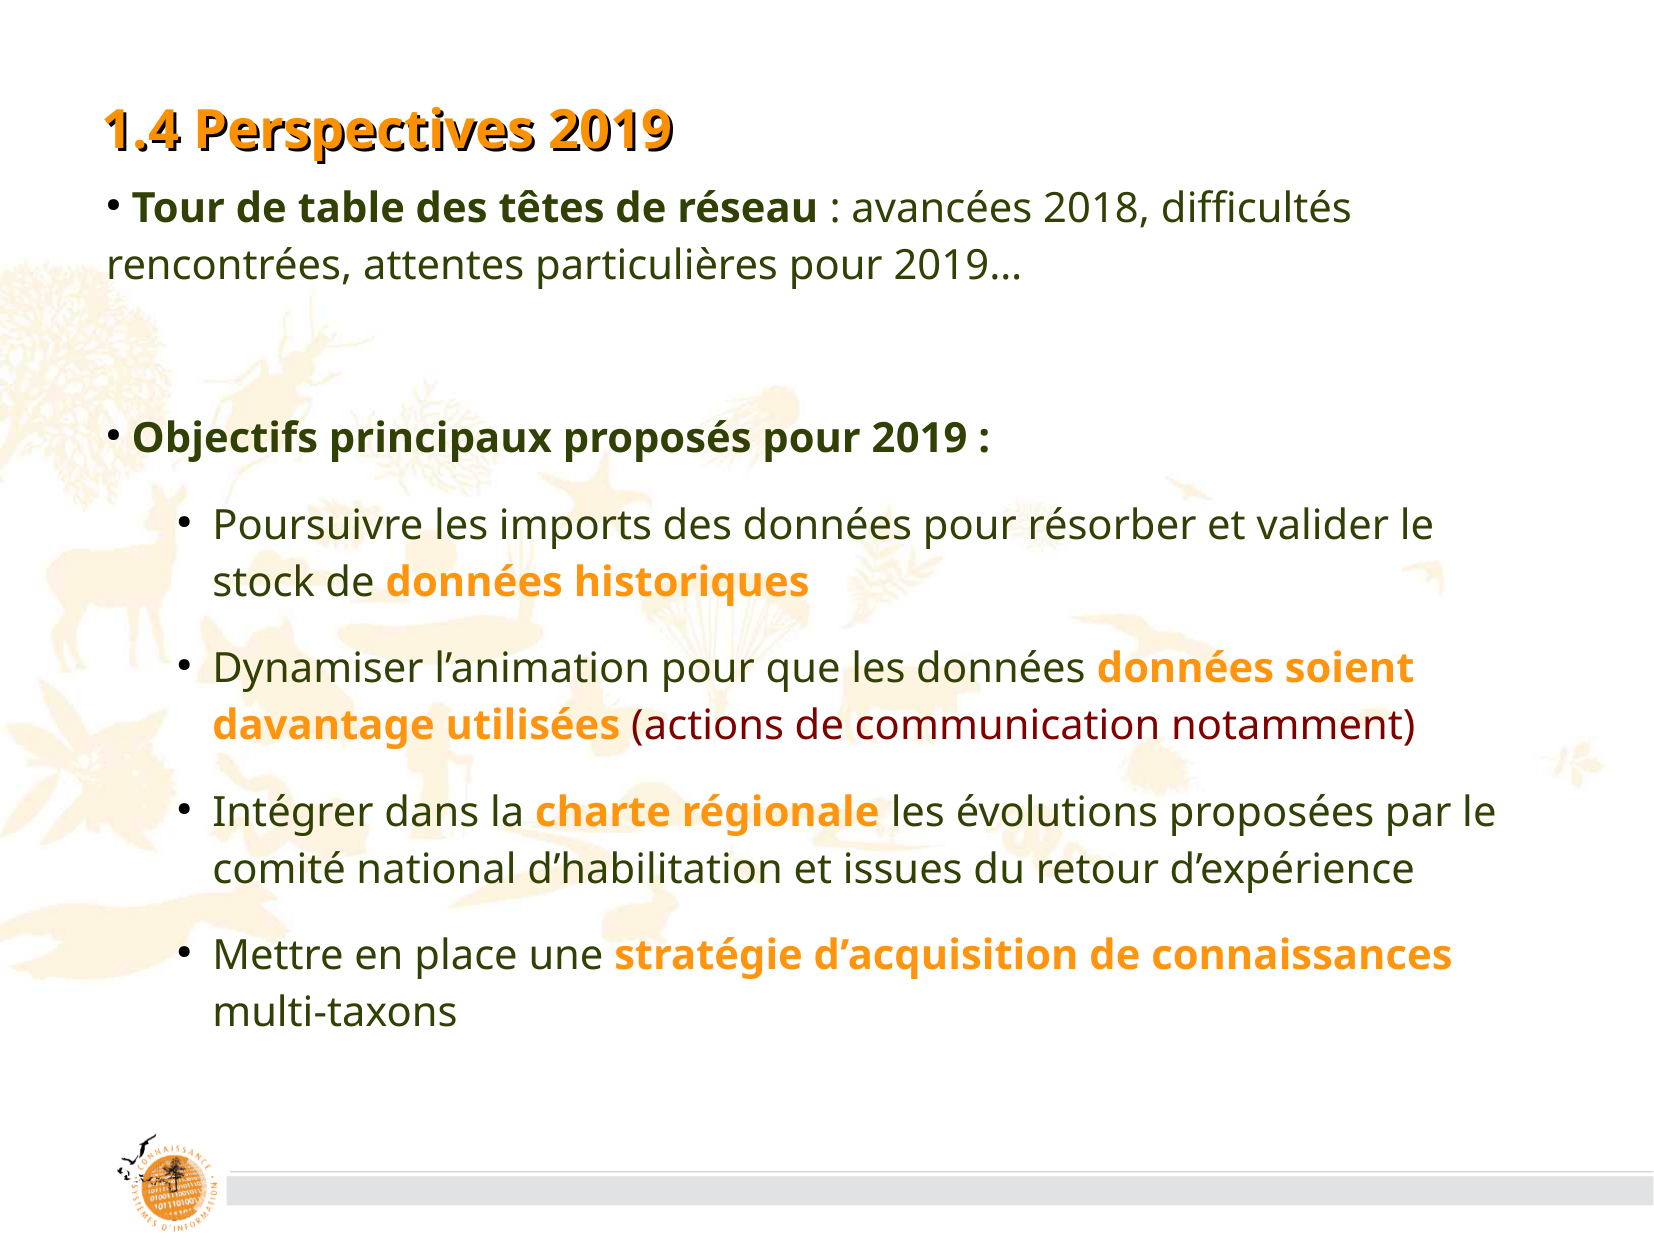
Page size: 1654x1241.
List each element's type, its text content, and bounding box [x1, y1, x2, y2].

picture [0, 0, 1654, 1241]
title 1.4 Perspectives 2019 [82, 49, 1571, 207]
subtitle Tour de table des têtes de réseau : avancées 2018, difficultés rencontrées, attentes particulières pour 2019… Objectifs principaux proposés pour 2019 : Poursuivre les imports des données pour résorber et valider le stock de données historiques Dynamiser l’animation pour que les données données soient davantage utilisées (actions de communication notamment) Intégrer dans la charte régionale les évolutions proposées par le comité national d’habilitation et issues du retour d’expérience Mettre en place une stratégie d’acquisition de connaissances multi-taxons [106, 271, 1536, 945]
